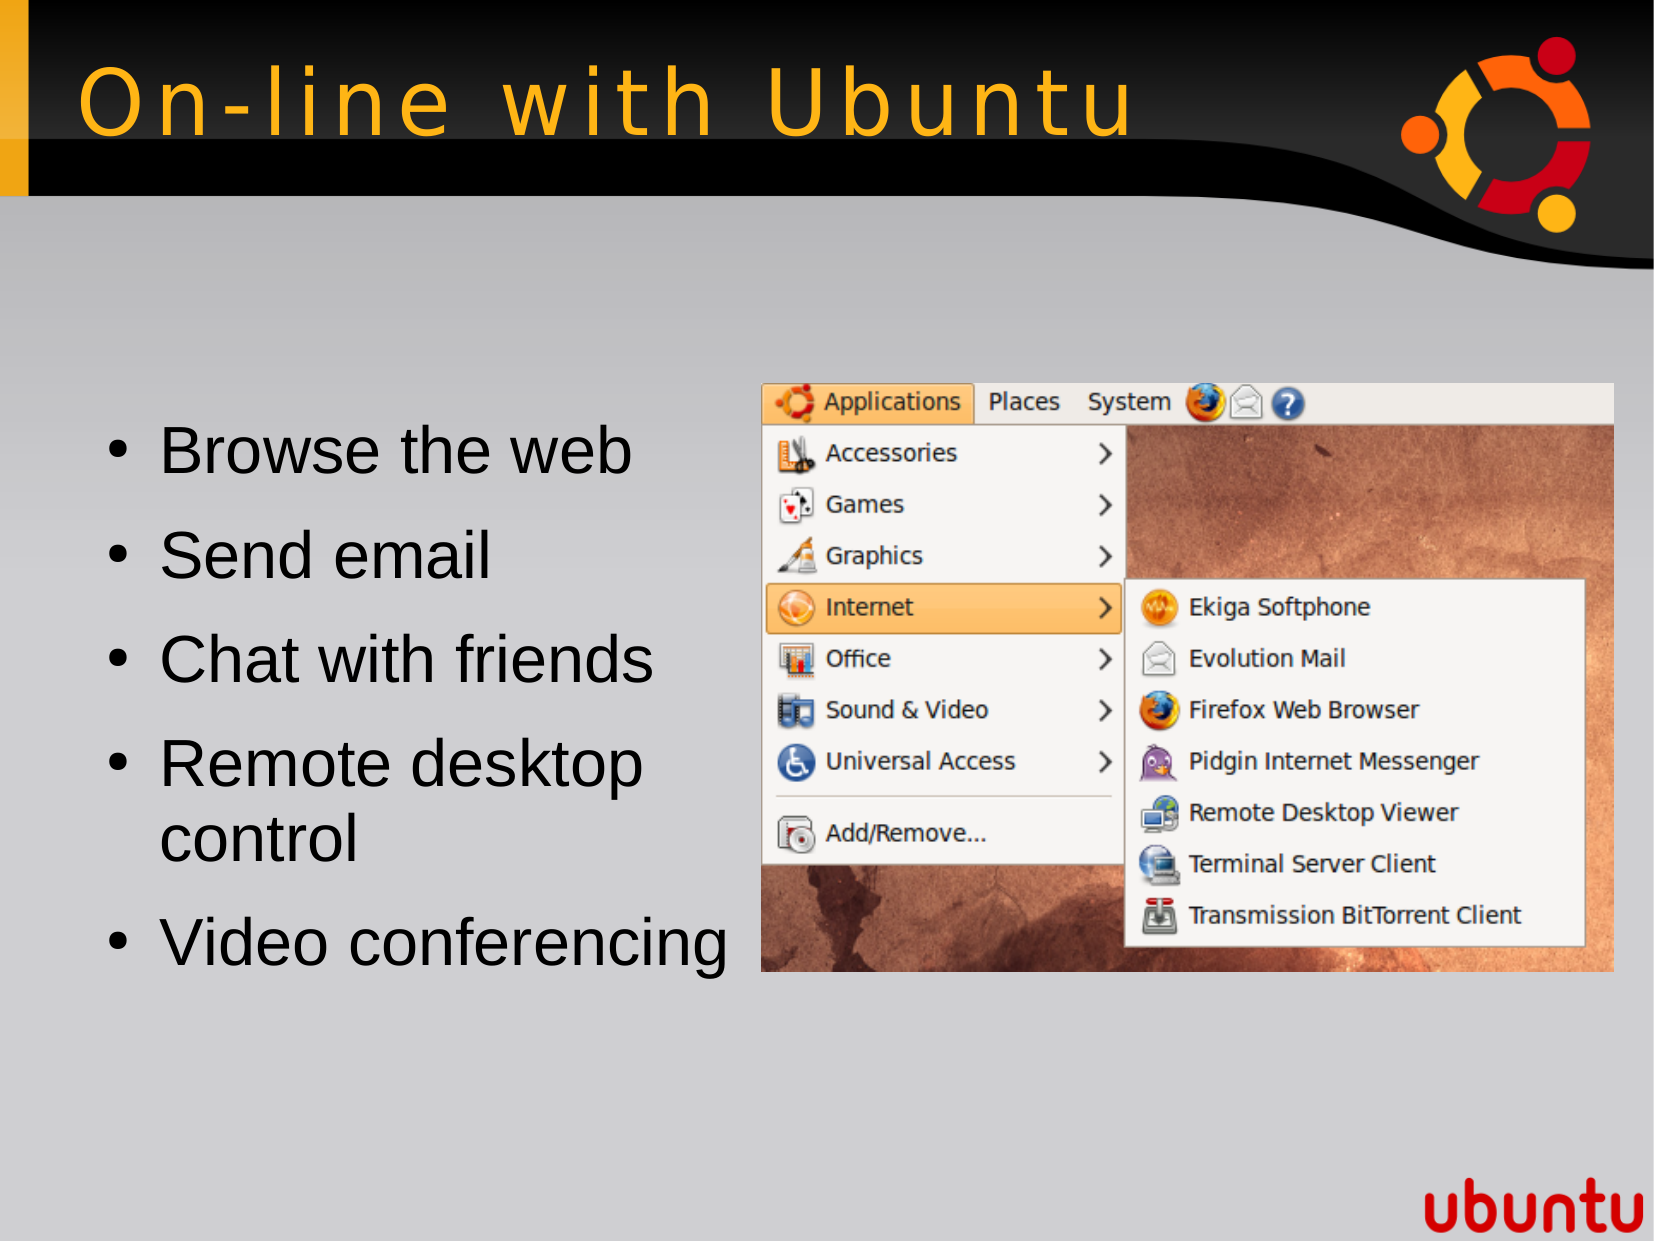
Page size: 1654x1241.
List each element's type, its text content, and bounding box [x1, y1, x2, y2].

list Browse the web Send email Chat with friends Remote desktop control Video conferencing [88, 413, 739, 1152]
title On-line with Ubuntu [76, 0, 1300, 207]
picture [0, 0, 1654, 1241]
